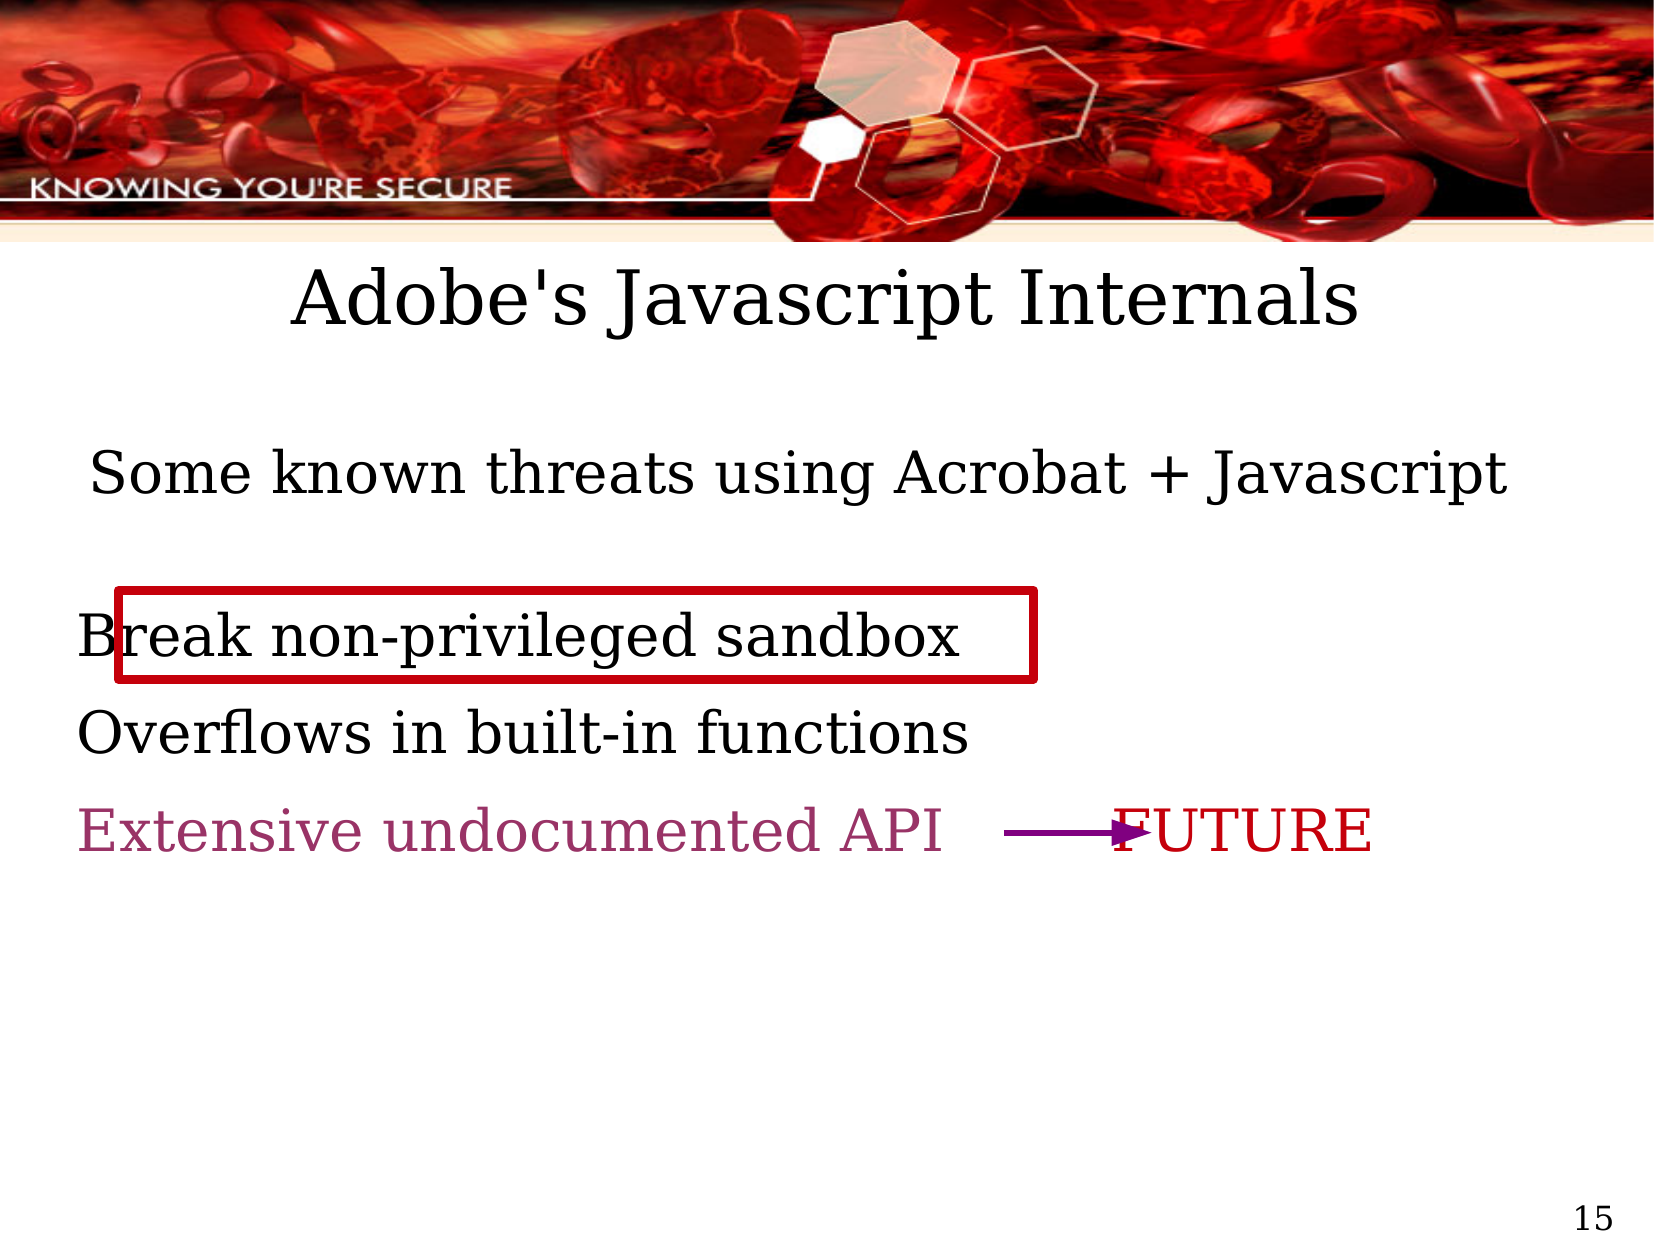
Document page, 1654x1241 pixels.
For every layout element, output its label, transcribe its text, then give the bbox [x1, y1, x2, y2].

title Adobe's Javascript Internals [0, 195, 1654, 403]
picture [0, 0, 1654, 195]
text_box Some known threats using Acrobat + Javascript [88, 440, 1510, 508]
list Break non-privileged sandbox Overflows in built-in functions Extensive undocumented API FUTURE [123, 602, 1029, 675]
list Break non-privileged sandbox Overflows in built-in functions Extensive undocumented API FUTURE [59, 602, 1595, 865]
